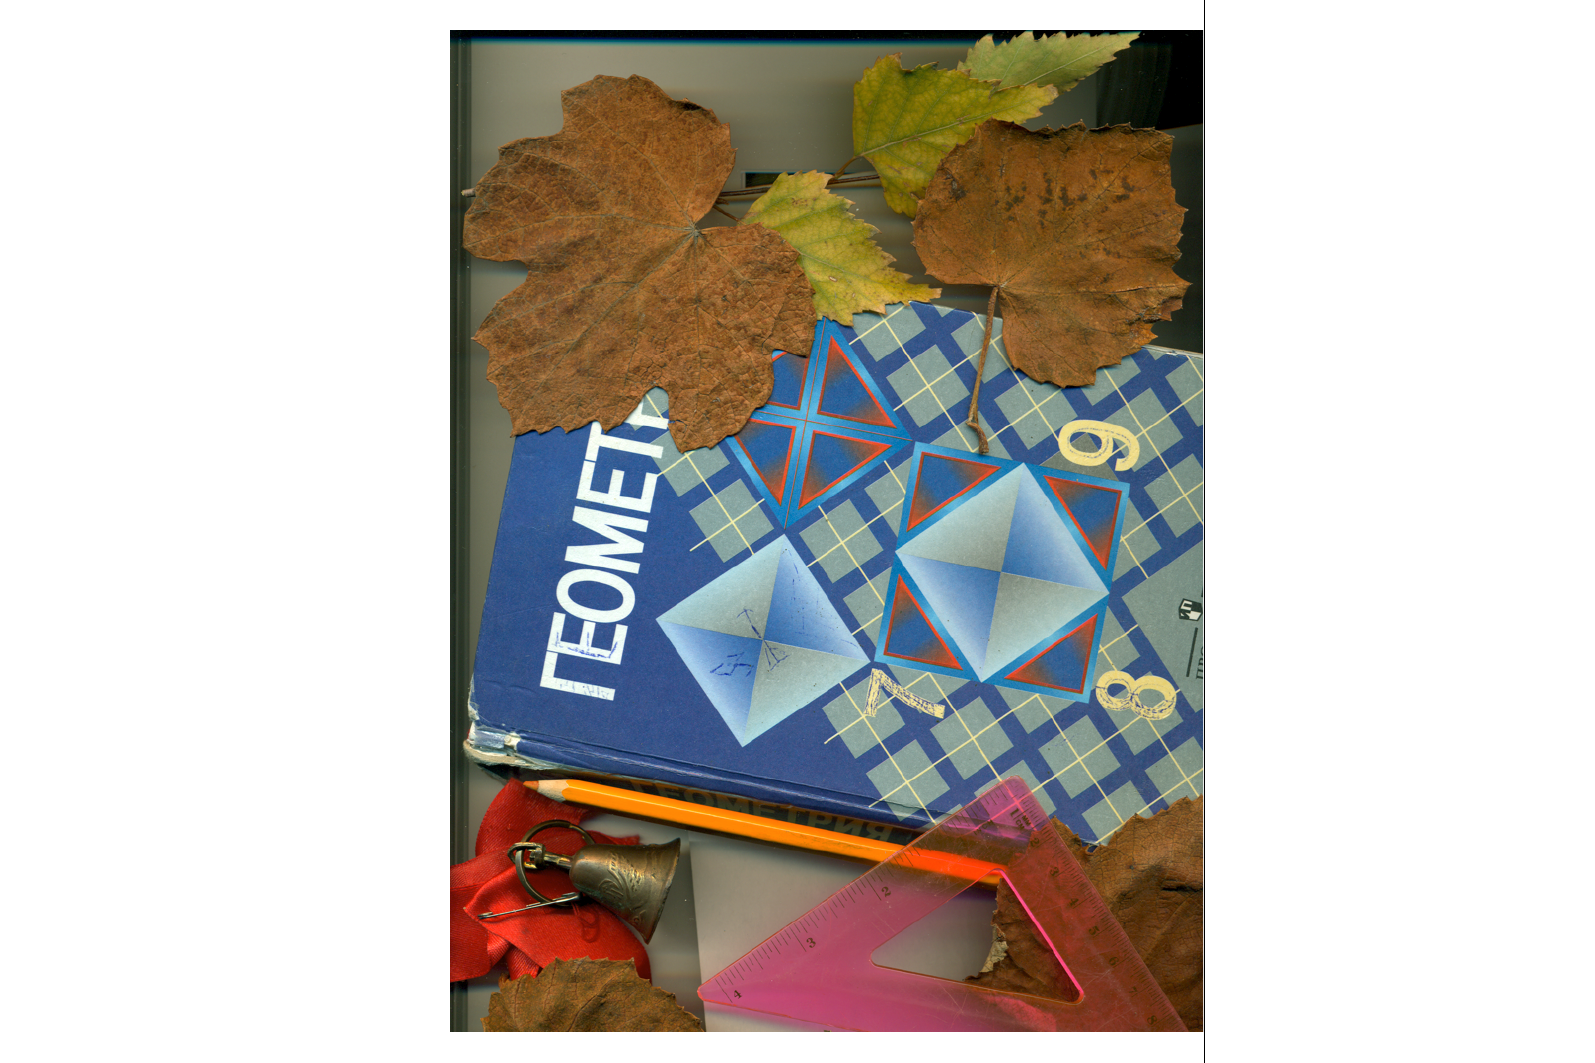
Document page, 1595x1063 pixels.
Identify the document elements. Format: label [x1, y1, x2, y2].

picture [450, 0, 1205, 1063]
